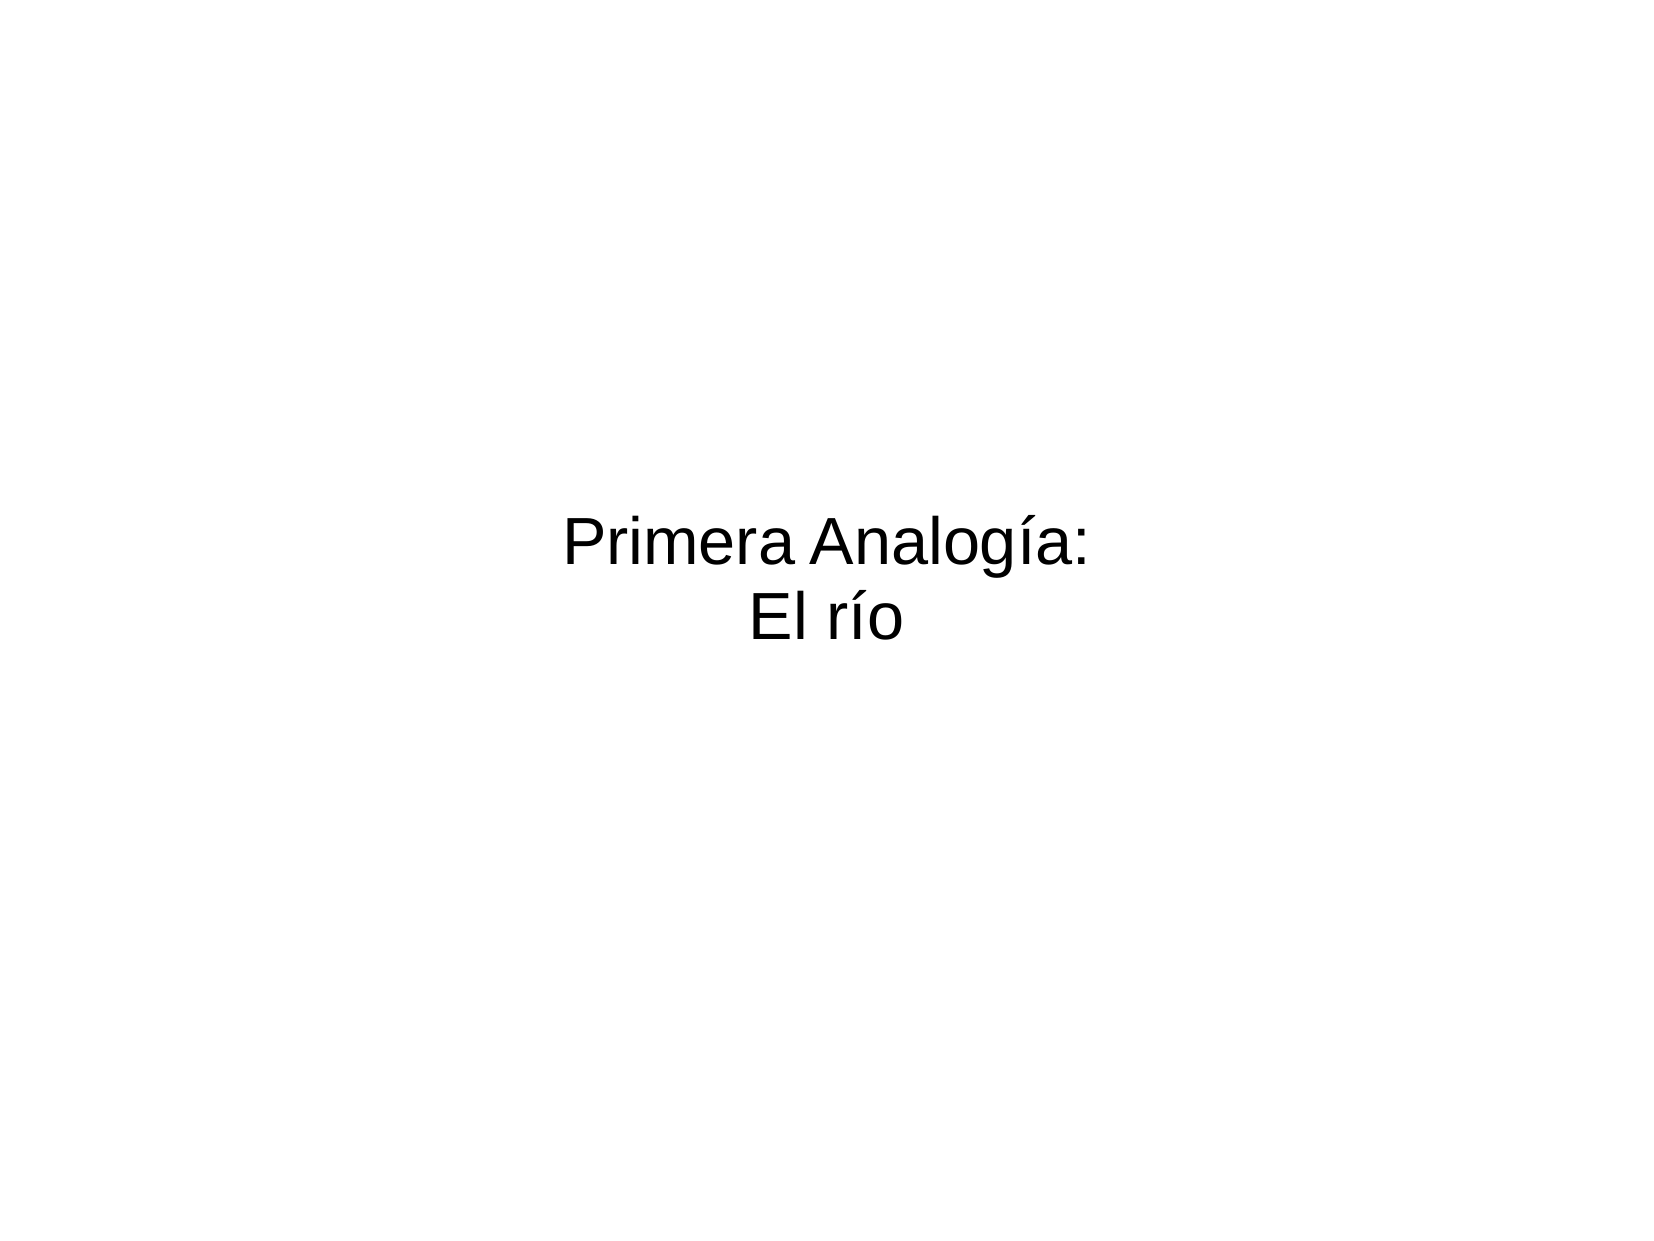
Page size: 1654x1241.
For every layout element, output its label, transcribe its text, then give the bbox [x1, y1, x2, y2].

subtitle Primera Analogía: El río [82, 49, 1571, 1109]
